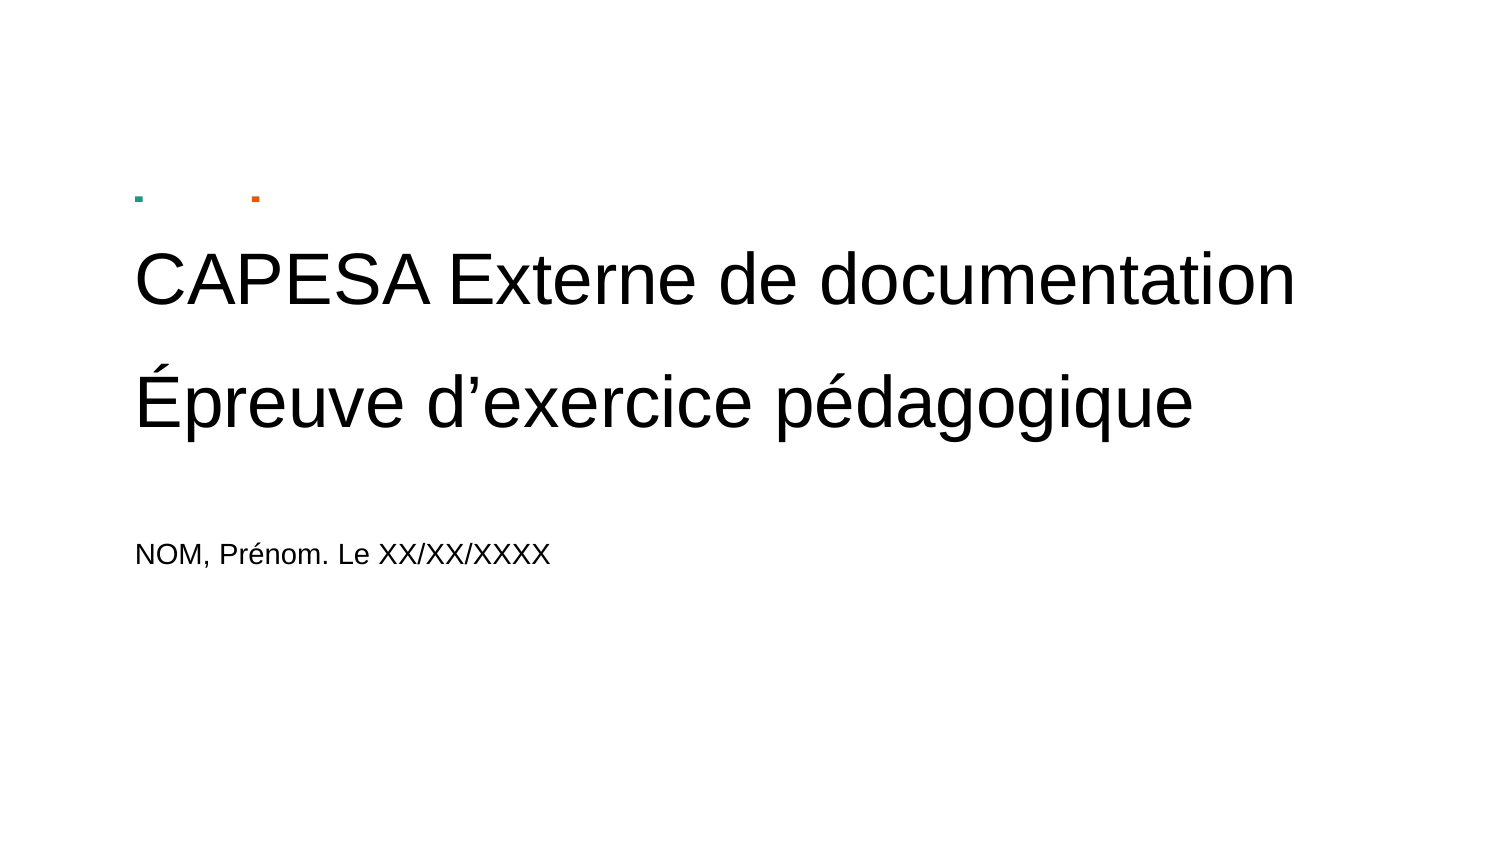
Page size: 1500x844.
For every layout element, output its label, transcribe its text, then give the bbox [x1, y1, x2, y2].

subtitle NOM, Prénom. Le XX/XX/XXXX [119, 520, 1381, 610]
title CAPESA Externe de documentation Épreuve d’exercice pédagogique [119, 216, 1381, 490]
